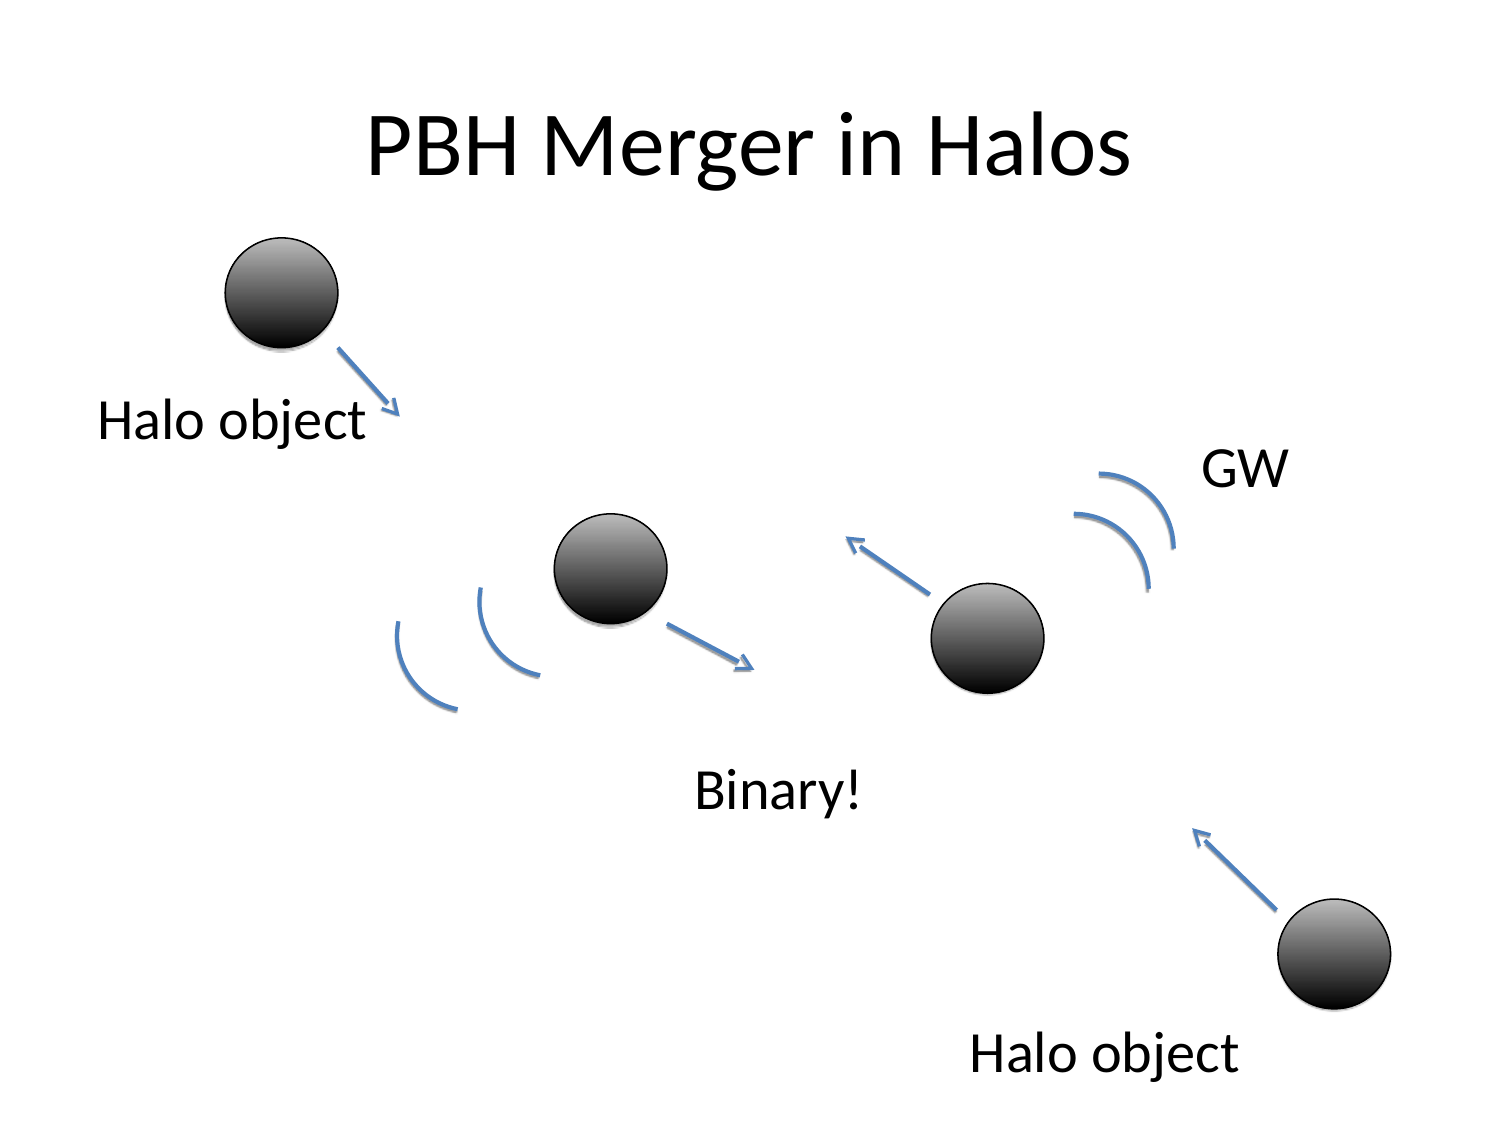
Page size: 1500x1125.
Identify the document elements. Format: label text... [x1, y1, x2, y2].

text_box Halo object [954, 1006, 1255, 1092]
text_box Binary! [679, 743, 879, 829]
text_box [1277, 899, 1391, 1009]
text_box GW [1186, 422, 1305, 508]
text_box Halo object [82, 373, 383, 459]
text_box [931, 583, 1044, 694]
text_box [554, 513, 667, 624]
title PBH Merger in Halos [75, 45, 1425, 233]
text_box [225, 237, 338, 348]
